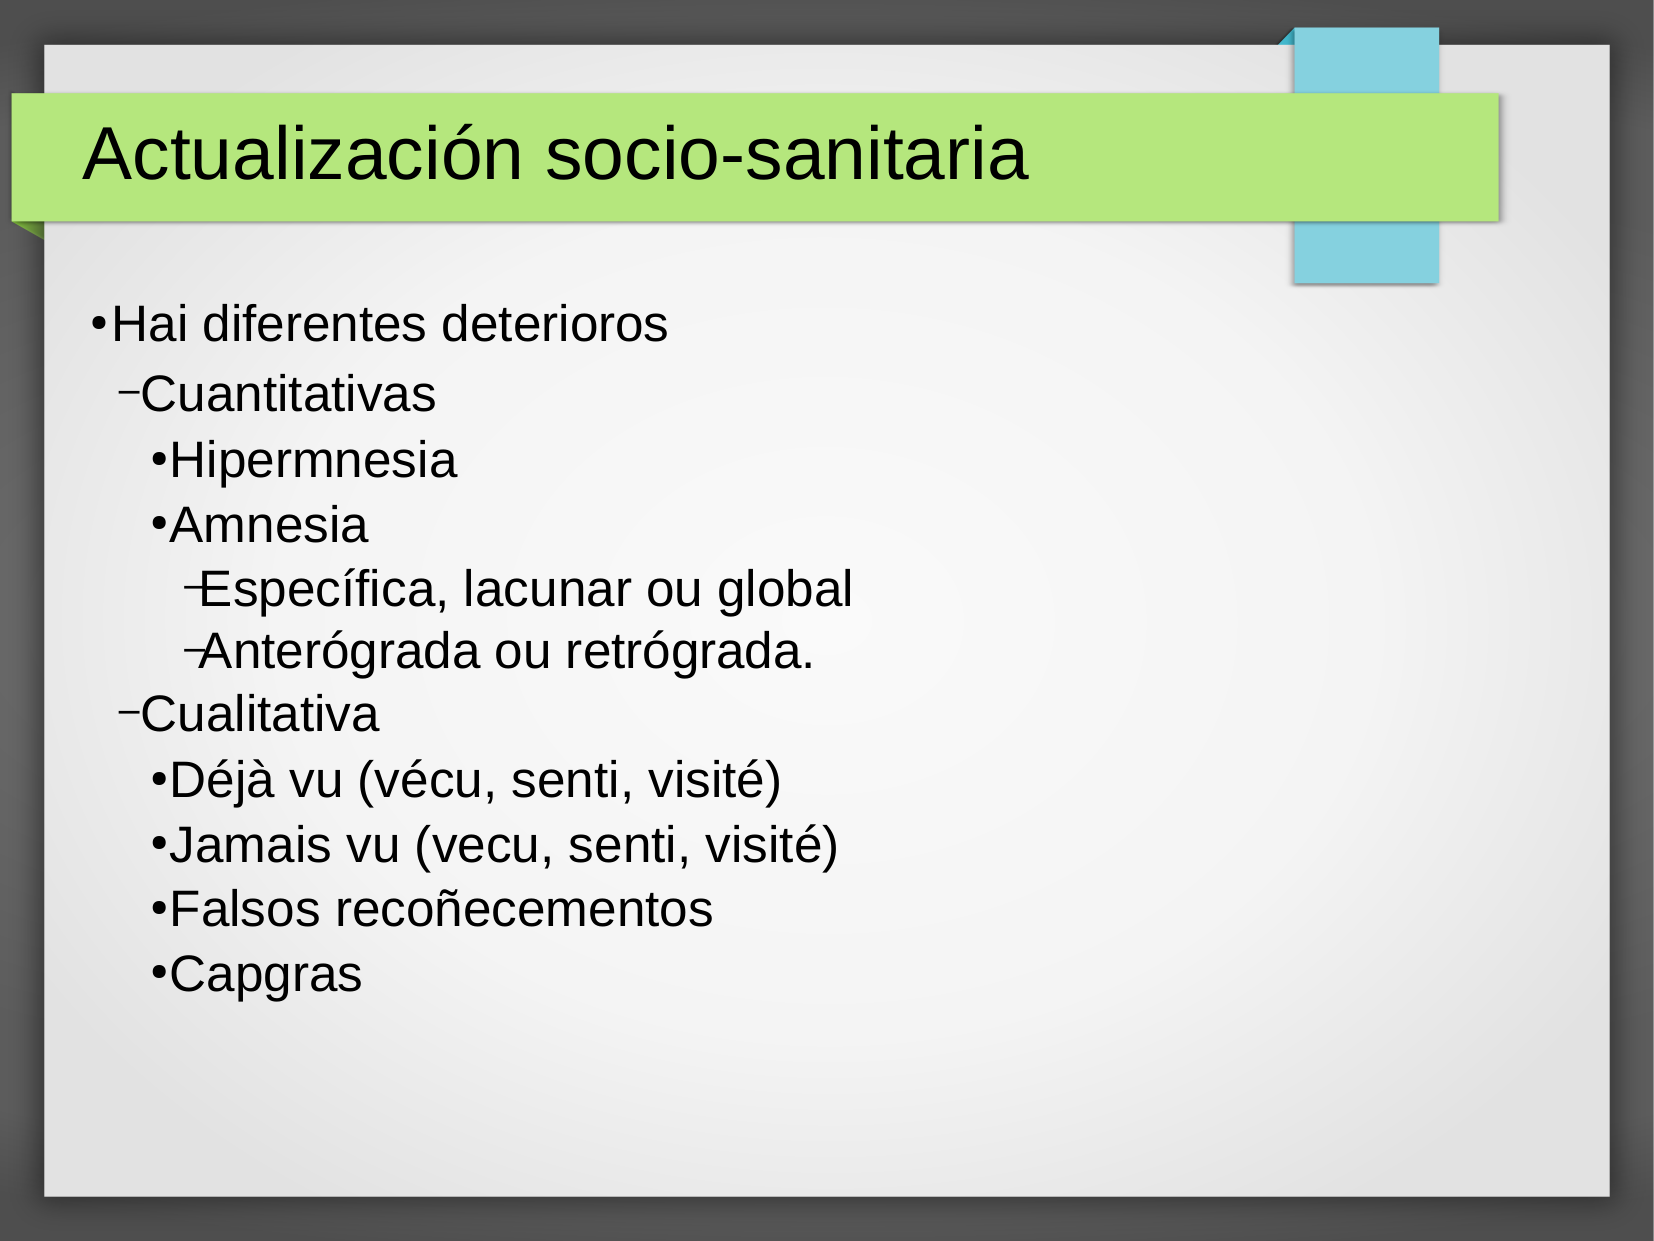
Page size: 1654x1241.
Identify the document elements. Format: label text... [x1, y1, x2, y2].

title Actualización socio-sanitaria [82, 94, 1264, 213]
picture [0, 0, 1654, 1241]
list Hai diferentes deterioros Cuantitativas Hipermnesia Amnesia Específica, lacunar ou global Anterógrada ou retrógrada. Cualitativa Déjà vu (vécu, senti, visité) Jamais vu (vecu, senti, visité) Falsos recoñecementos Capgras [82, 295, 1571, 1015]
